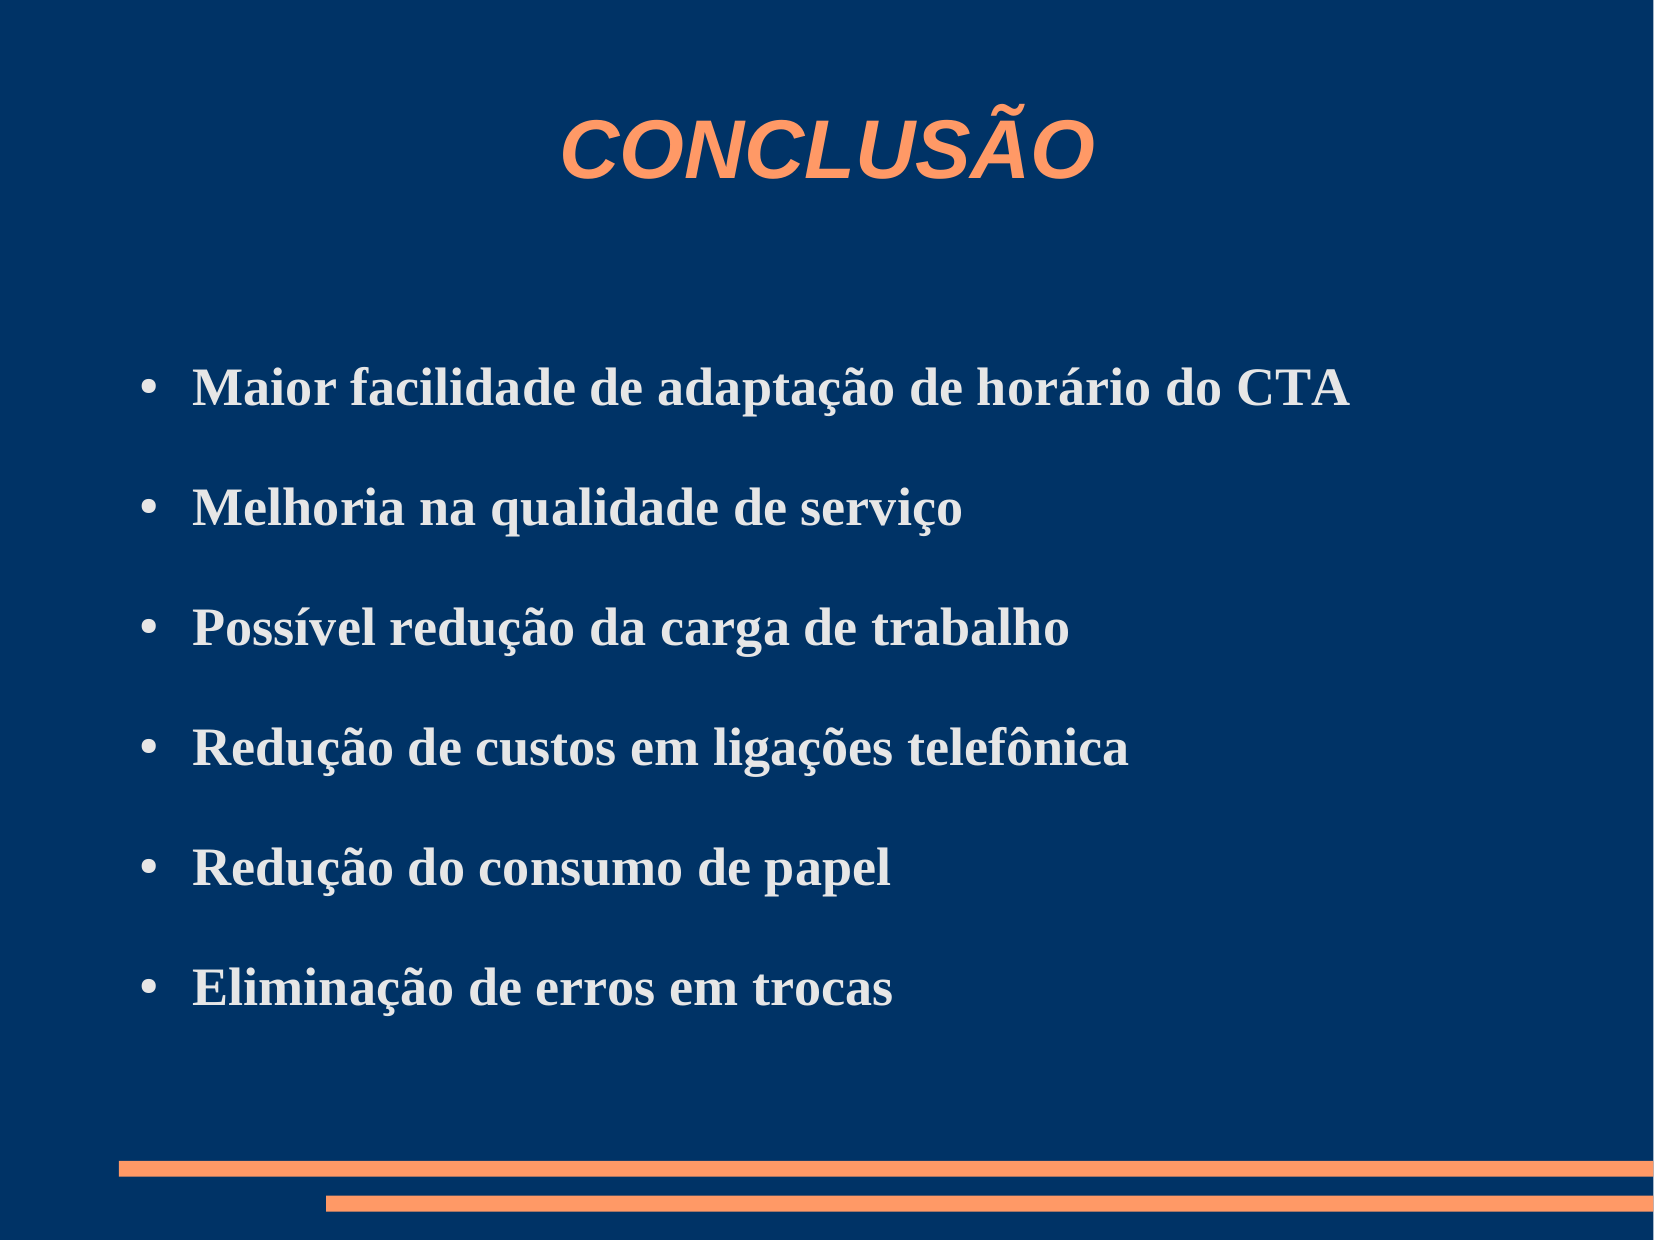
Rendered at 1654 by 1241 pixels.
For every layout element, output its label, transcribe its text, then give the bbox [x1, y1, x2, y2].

list Maior facilidade de adaptação de horário do CTA Melhoria na qualidade de serviço Possível redução da carga de trabalho Redução de custos em ligações telefônica Redução do consumo de papel Eliminação de erros em trocas [121, 357, 1561, 1153]
title CONCLUSÃO [121, 46, 1534, 254]
